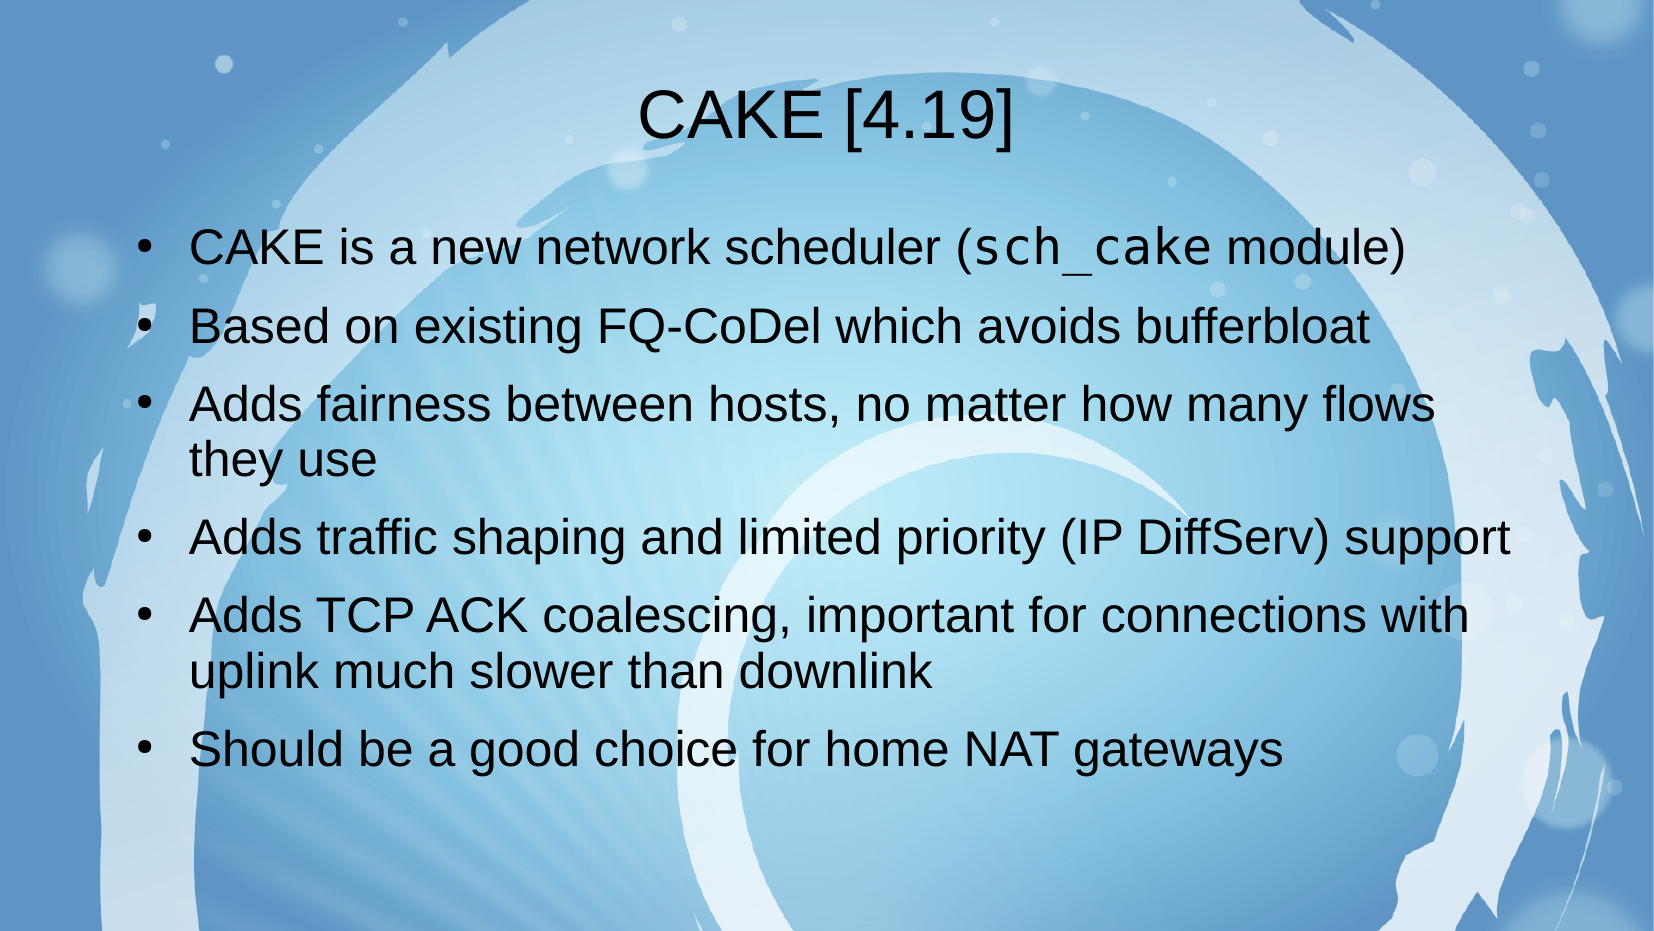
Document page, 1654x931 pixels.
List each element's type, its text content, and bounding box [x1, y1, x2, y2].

title CAKE [4.19] [118, 37, 1536, 193]
list CAKE is a new network scheduler (sch_cake module) Based on existing FQ-CoDel which avoids bufferbloat Adds fairness between hosts, no matter how many flows they use Adds traffic shaping and limited priority (IP DiffServ) support Adds TCP ACK coalescing, important for connections with uplink much slower than downlink Should be a good choice for home NAT gateways [118, 217, 1536, 832]
picture [0, 0, 1654, 931]
